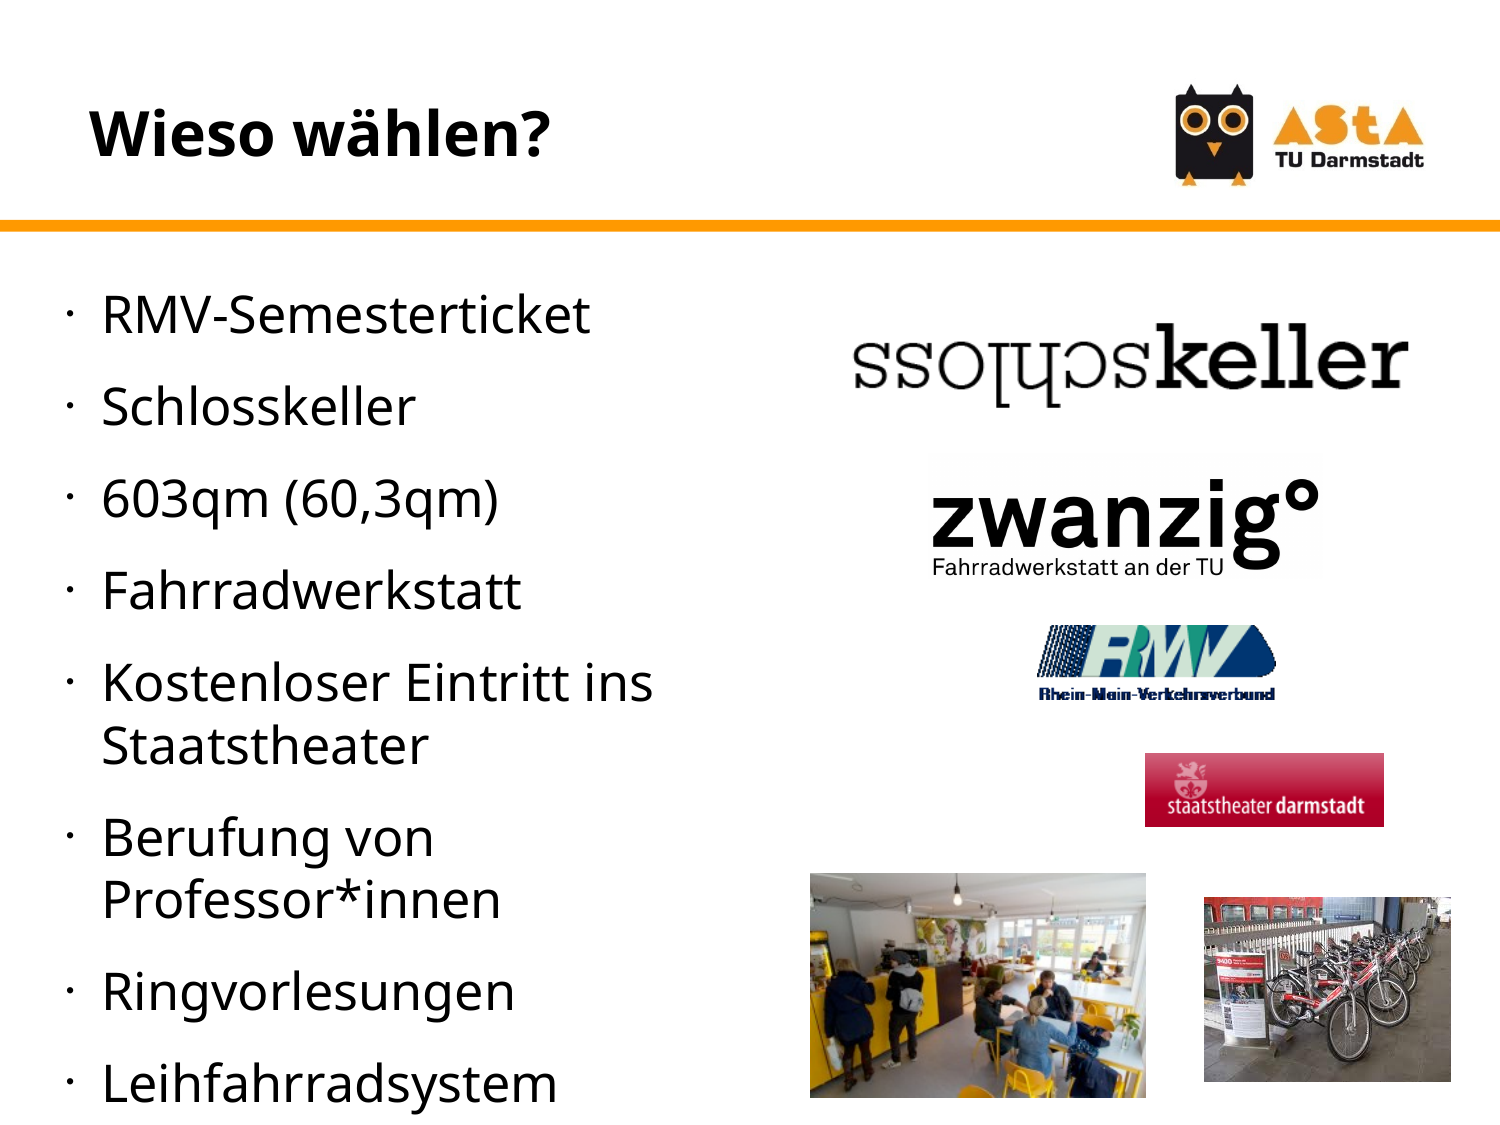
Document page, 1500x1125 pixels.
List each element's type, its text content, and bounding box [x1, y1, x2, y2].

text_box Wieso wählen? [74, 66, 1152, 197]
picture [1145, 753, 1384, 827]
picture [1204, 897, 1451, 1083]
text_box RMV-Semesterticket Schlosskeller 603qm (60,3qm) Fahrradwerkstatt Kostenloser Eintritt ins Staatstheater Berufung von Professor*innen Ringvorlesungen Leihfahrradsystem [51, 274, 863, 1017]
picture [810, 873, 1146, 1098]
picture [803, 277, 1461, 449]
picture [928, 453, 1323, 579]
picture [1163, 78, 1434, 190]
picture [1037, 625, 1276, 700]
